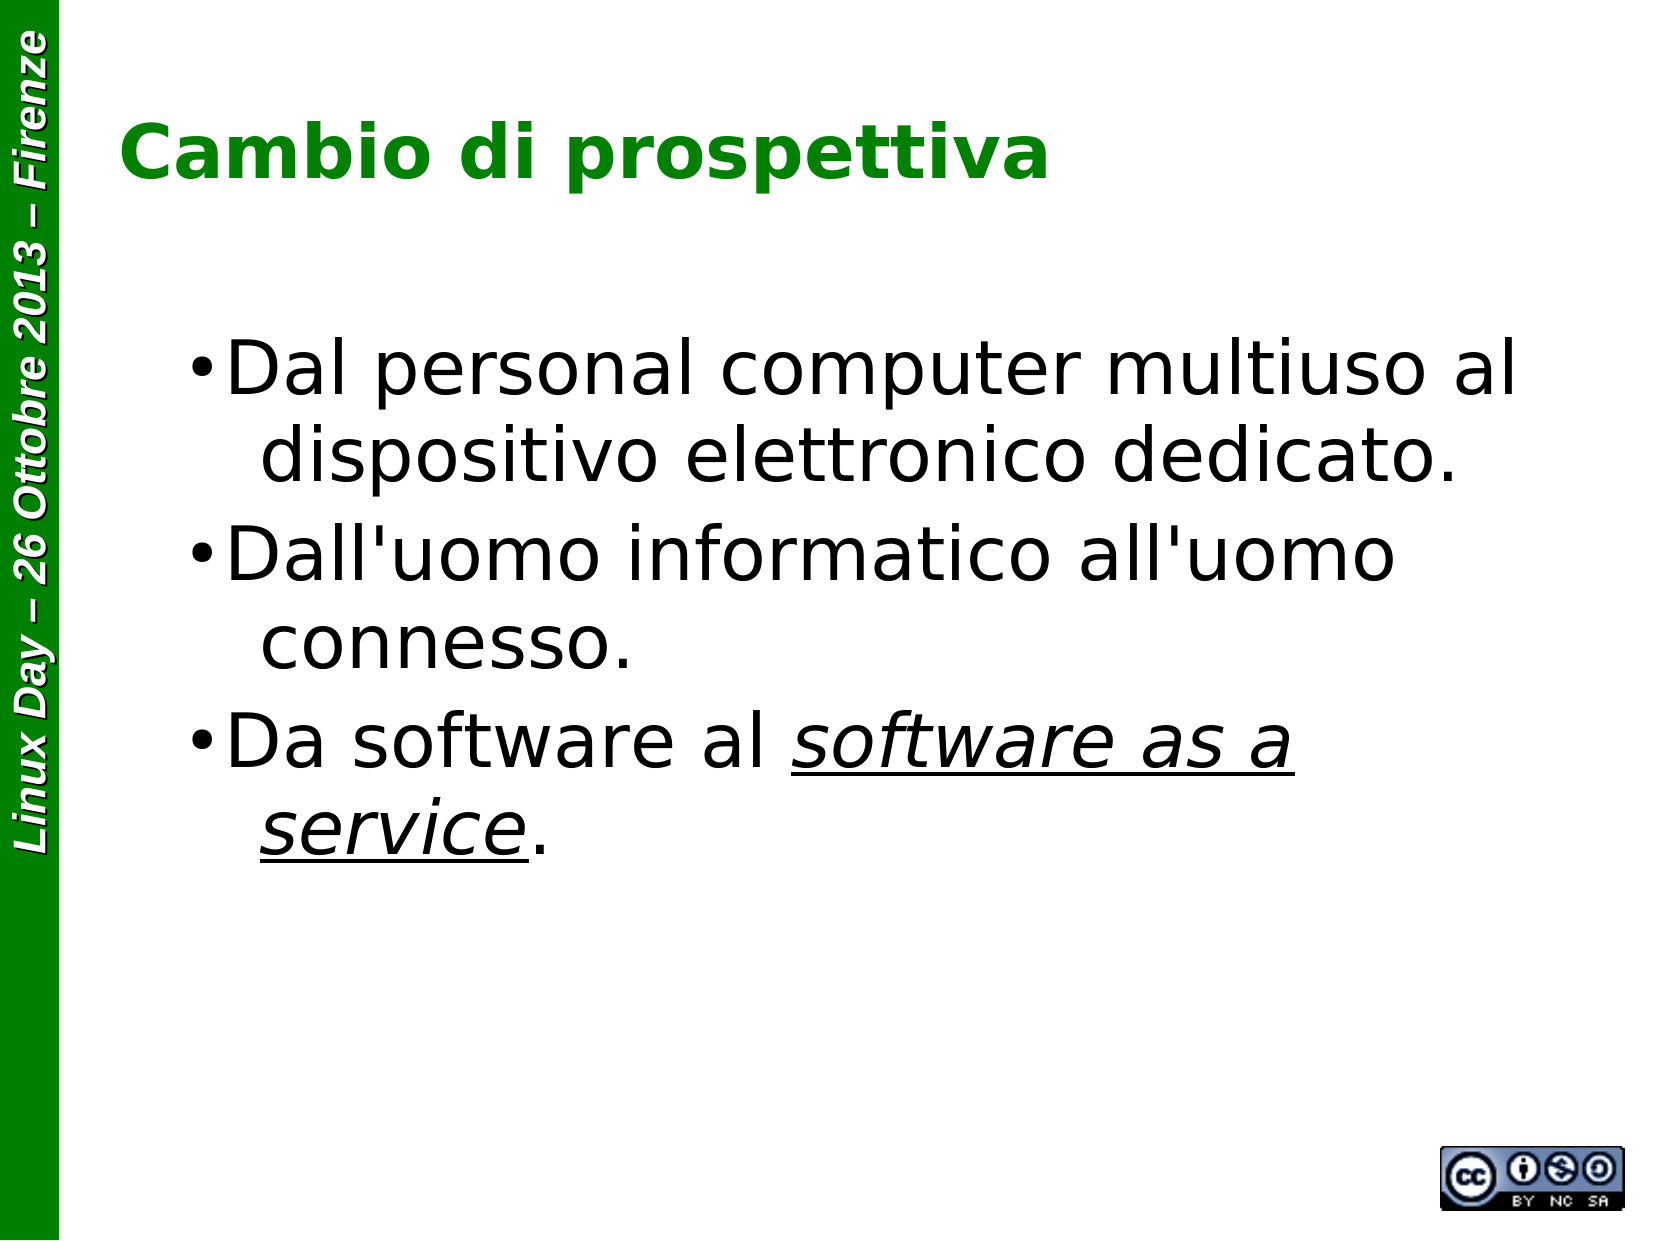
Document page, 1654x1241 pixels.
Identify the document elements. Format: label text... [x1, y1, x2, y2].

picture [1440, 1146, 1625, 1211]
list Dal personal computer multiuso al dispositivo elettronico dedicato. Dall'uomo informatico all'uomo connesso. Da software al software as a service. [118, 324, 1571, 1116]
title Cambio di prospettiva [118, 56, 1306, 249]
